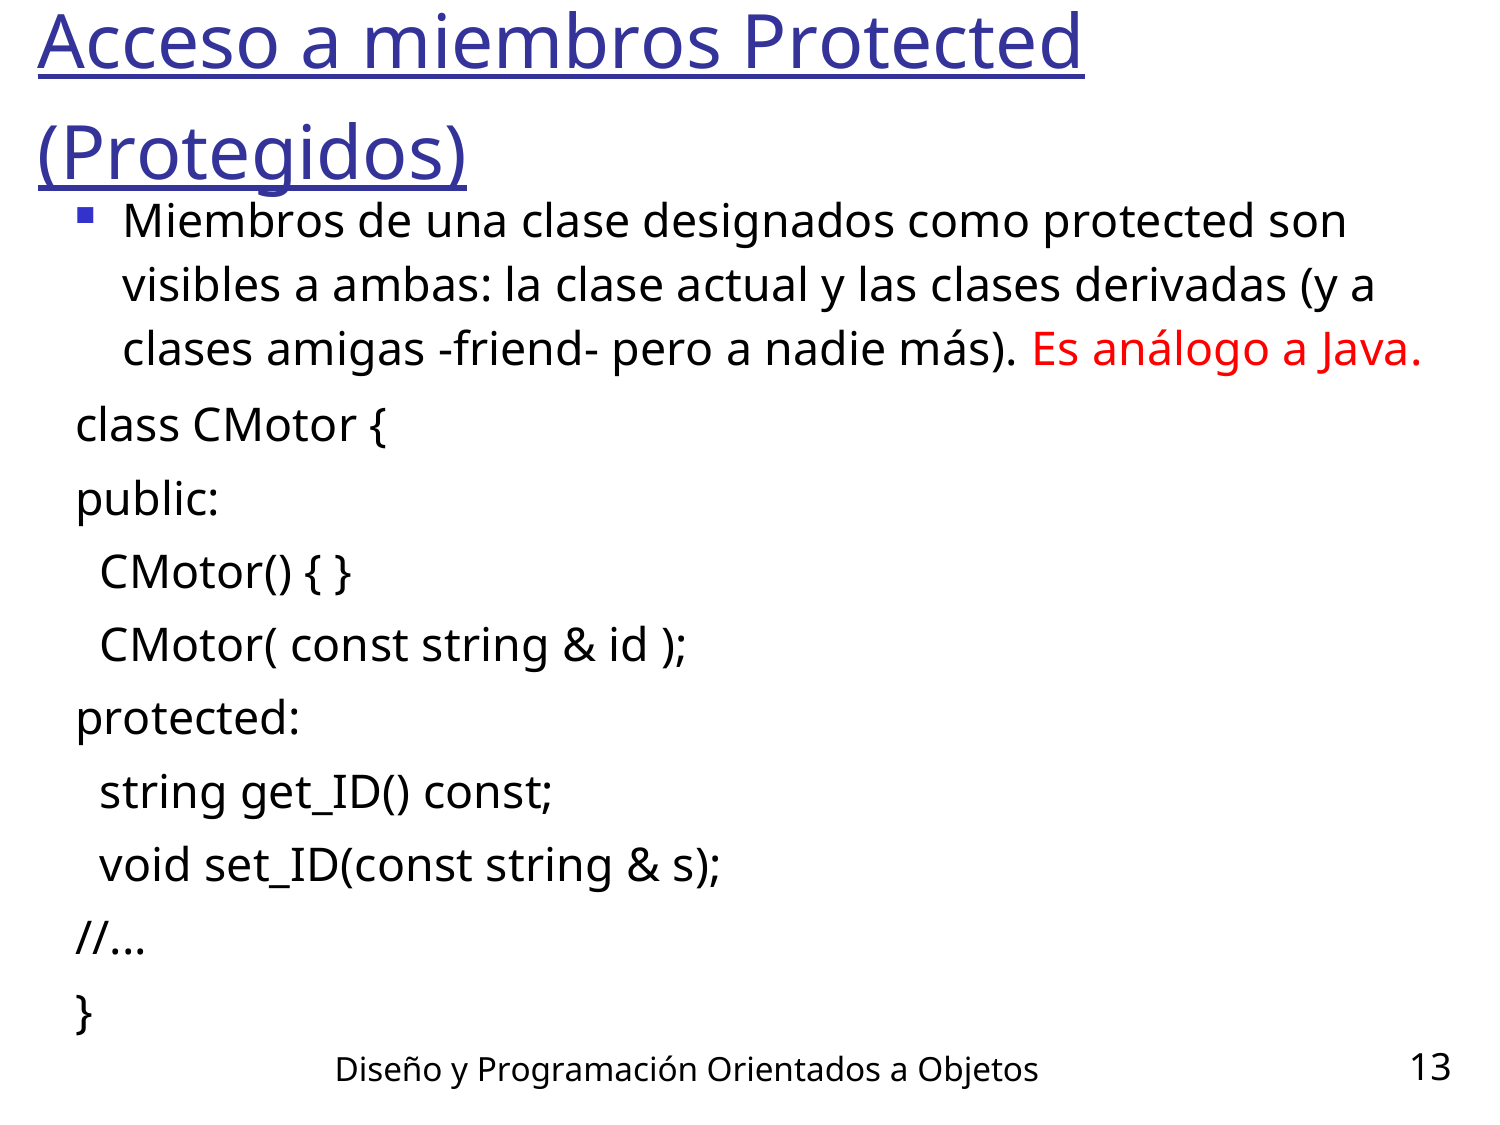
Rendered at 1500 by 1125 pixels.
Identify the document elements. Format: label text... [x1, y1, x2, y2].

title Acceso a miembros Protected (Protegidos)‏ [37, 9, 1500, 172]
list Miembros de una clase designados como protected son visibles a ambas: la clase actual y las clases derivadas (y a clases amigas -friend- pero a nadie más). Es análogo a Java. class CMotor { public: CMotor() { } CMotor( const string & id ); protected: string get_ID() const; void set_ID(const string & s); //...‏ } [75, 187, 1462, 1051]
